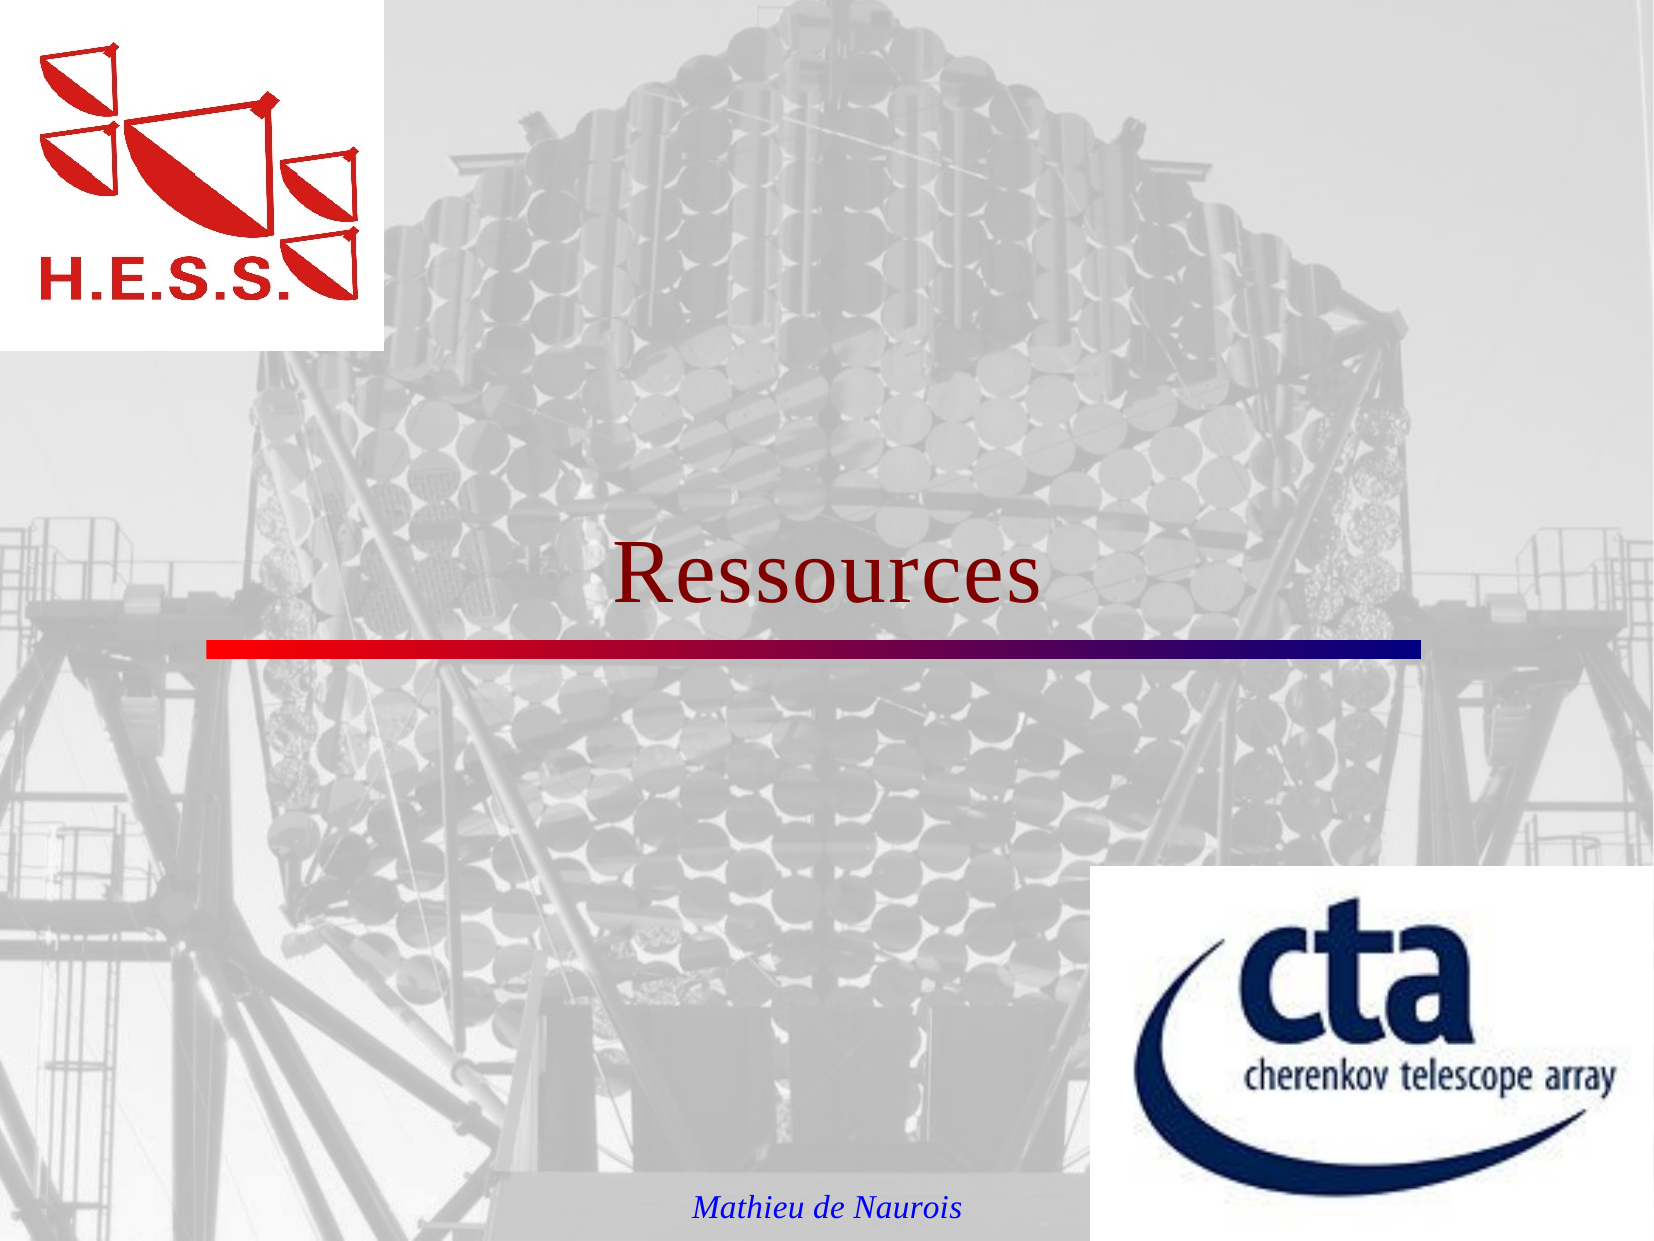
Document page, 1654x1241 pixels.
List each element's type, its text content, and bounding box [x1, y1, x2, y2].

picture [1090, 866, 1654, 1241]
picture [0, 0, 384, 351]
title Ressources [121, 512, 1534, 631]
